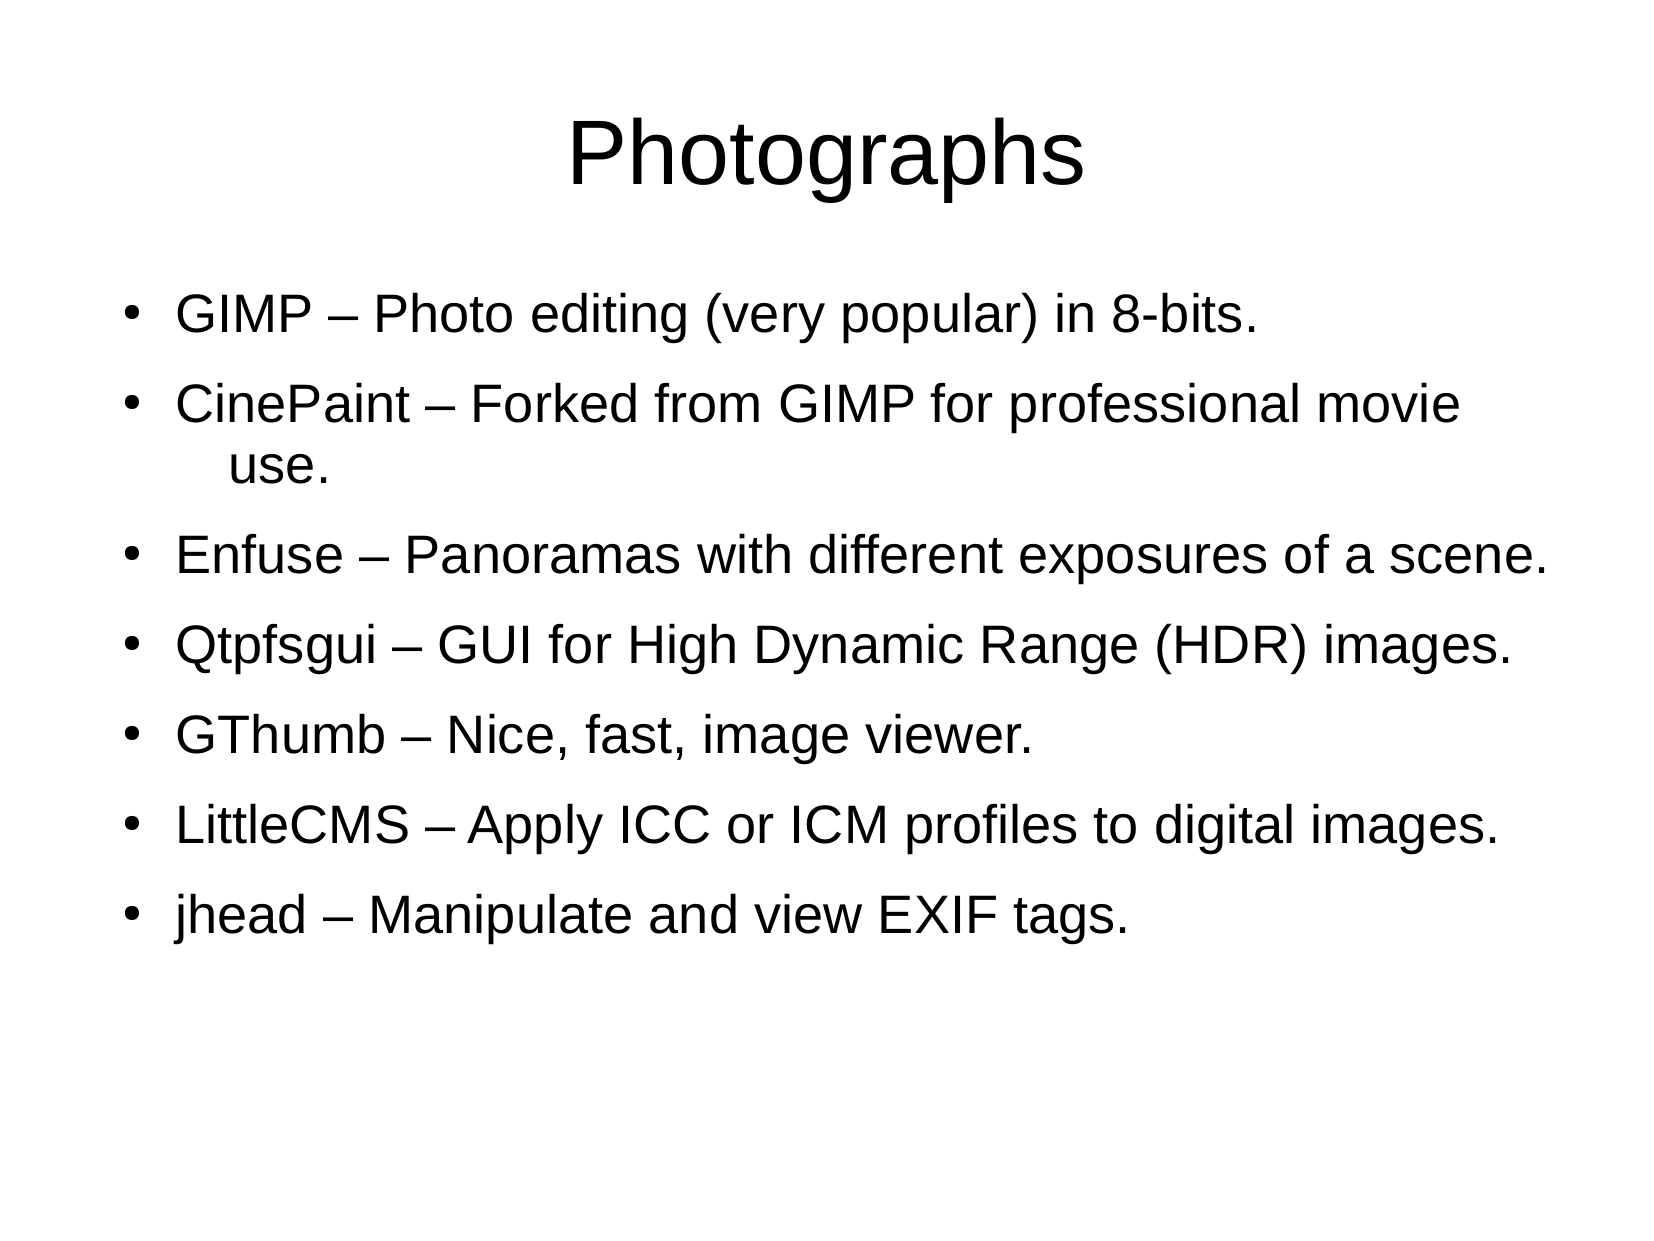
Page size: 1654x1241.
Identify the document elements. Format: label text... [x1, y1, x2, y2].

title Photographs [82, 56, 1571, 250]
list GIMP – Photo editing (very popular) in 8-bits. CinePaint – Forked from GIMP for professional movie use. Enfuse – Panoramas with different exposures of a scene. Qtpfsgui – GUI for High Dynamic Range (HDR) images. GThumb – Nice, fast, image viewer. LittleCMS – Apply ICC or ICM profiles to digital images. jhead – Manipulate and view EXIF tags. [86, 283, 1576, 1096]
